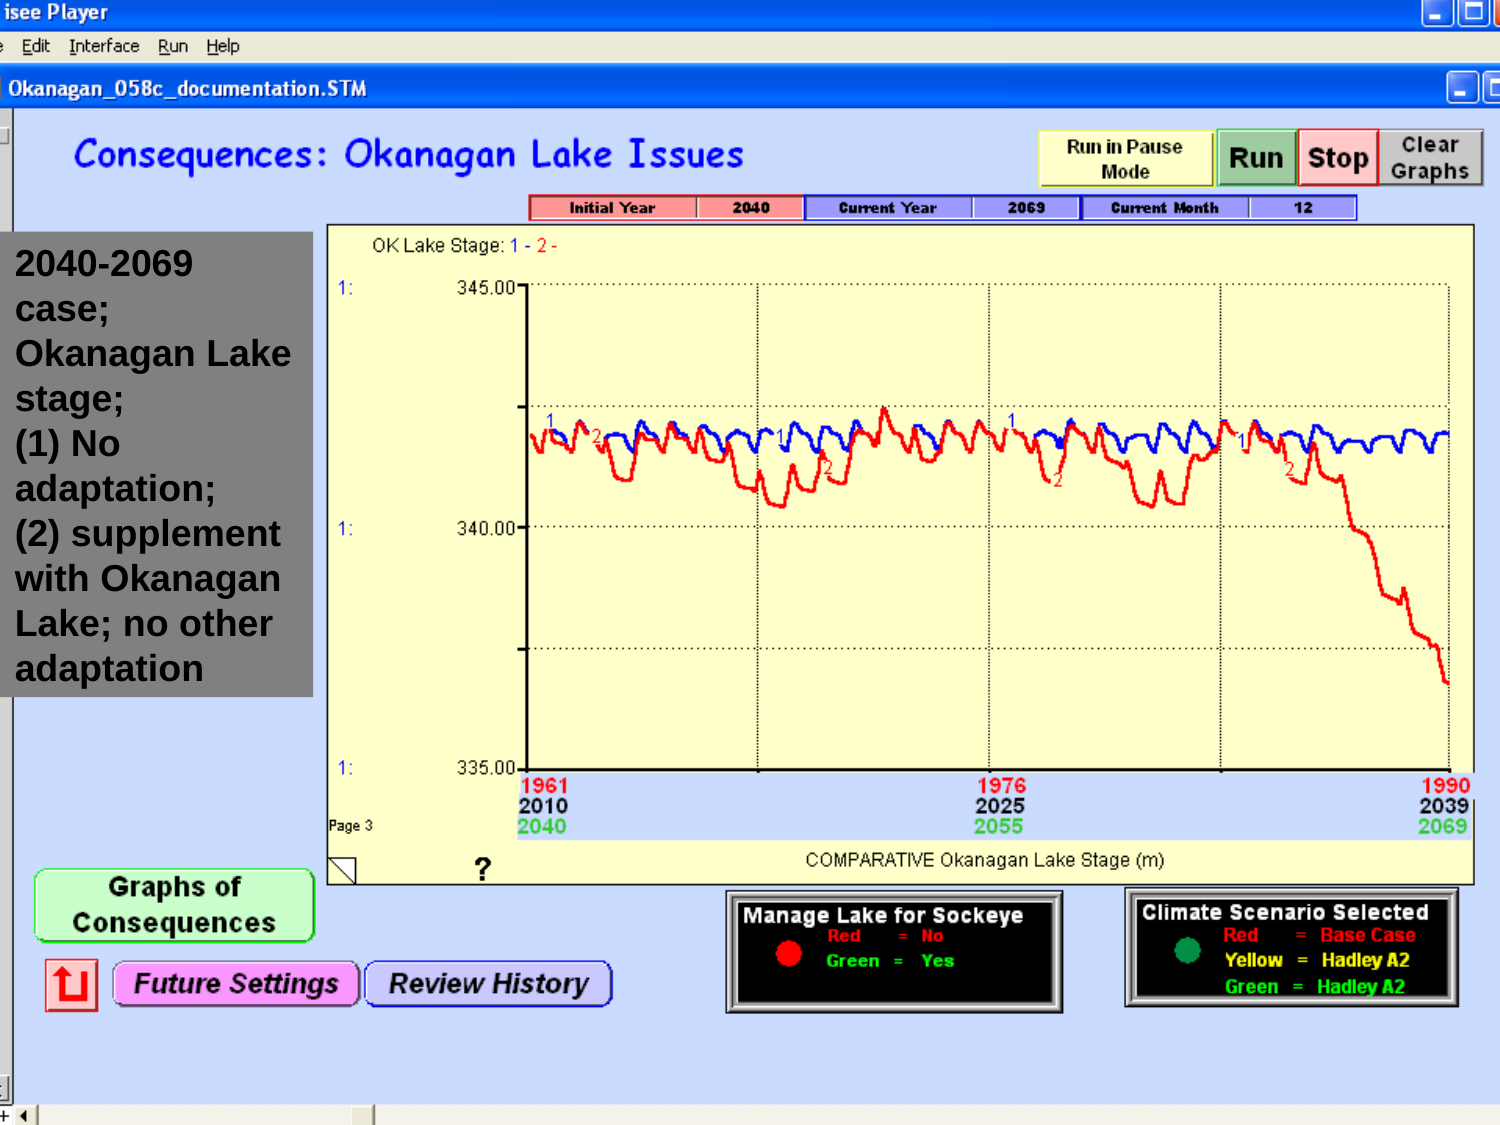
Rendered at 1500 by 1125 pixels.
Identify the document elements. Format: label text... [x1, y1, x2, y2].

text_box 2040-2069 case; Okanagan Lake stage; (1) No adaptation; (2) supplement with Okanagan Lake; no other adaptation [0, 231, 314, 698]
picture [0, 0, 1500, 1125]
